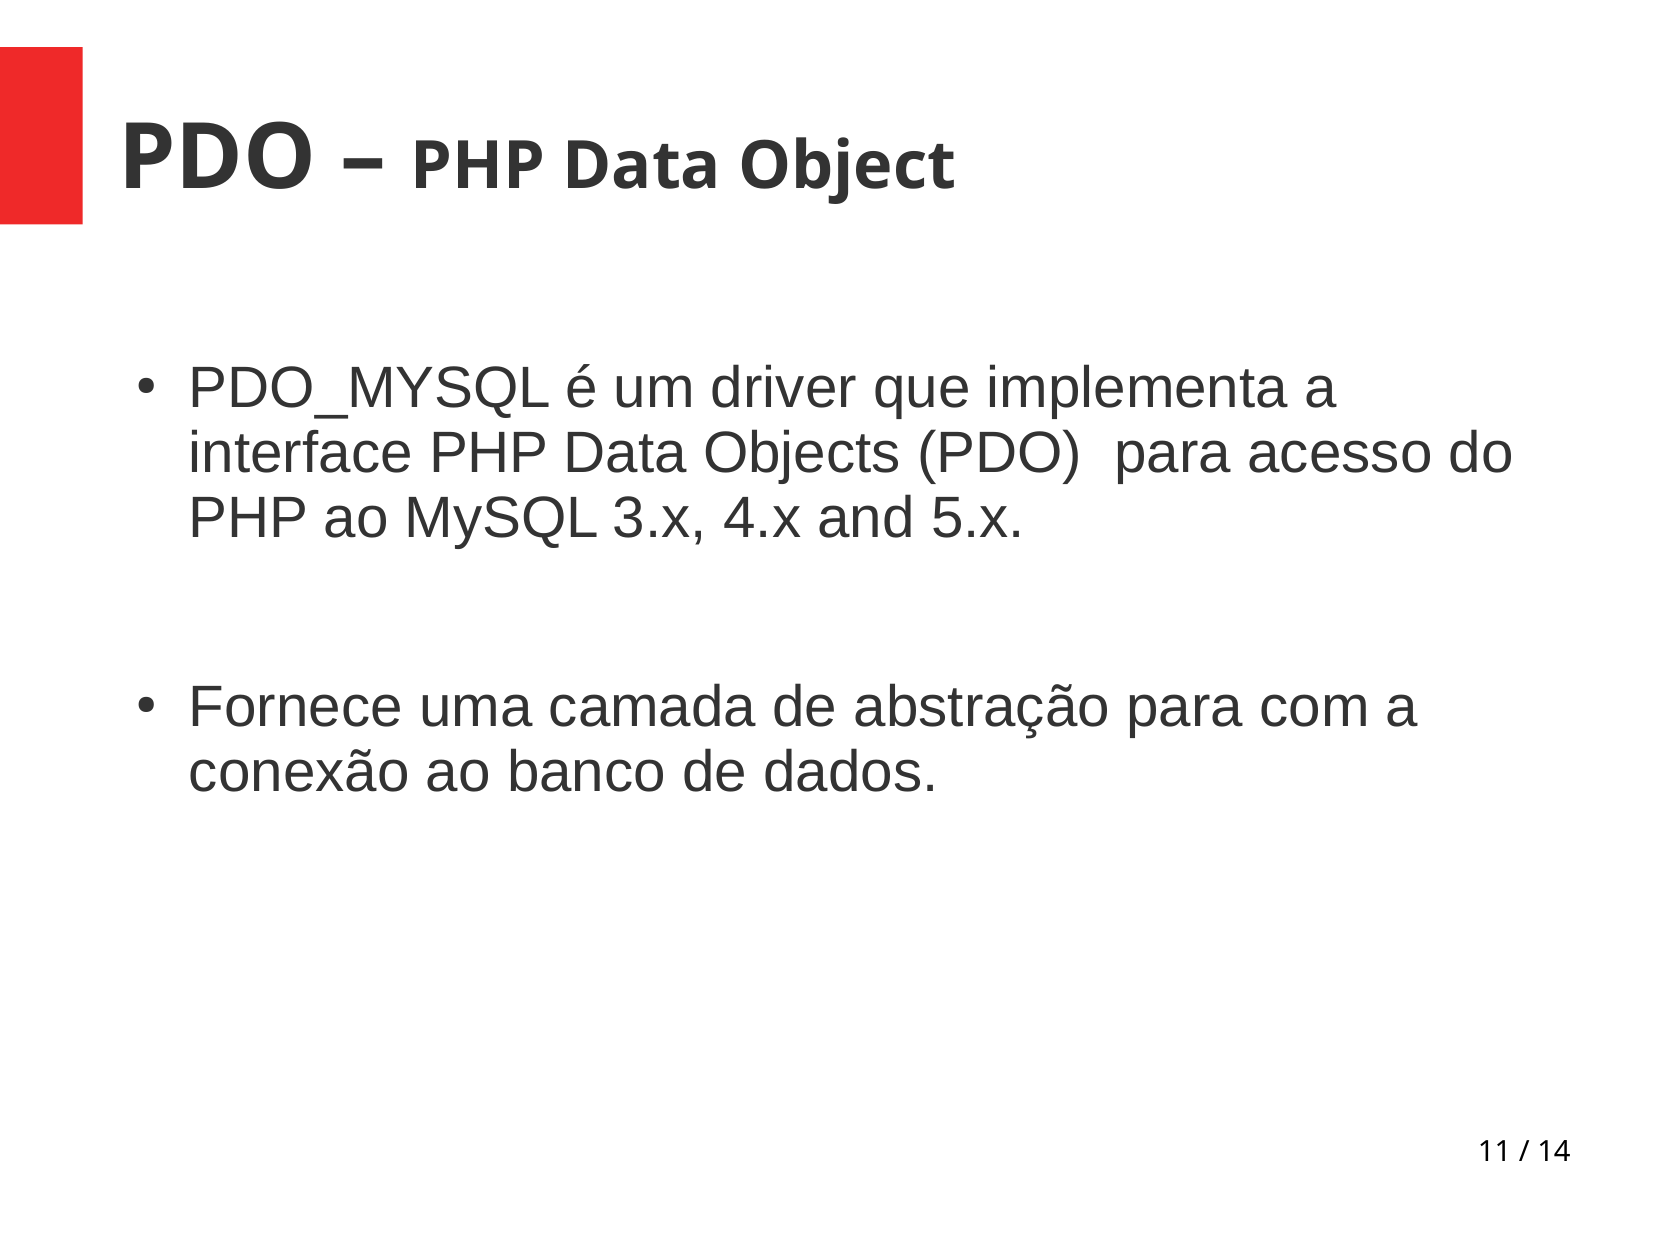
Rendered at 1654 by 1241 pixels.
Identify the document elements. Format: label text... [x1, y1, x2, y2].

list PDO_MYSQL é um driver que implementa a interface PHP Data Objects (PDO) para acesso do PHP ao MySQL 3.x, 4.x and 5.x. Fornece uma camada de abstração para com a conexão ao banco de dados. [118, 354, 1536, 1074]
title PDO – PHP Data Object [118, 49, 1571, 257]
